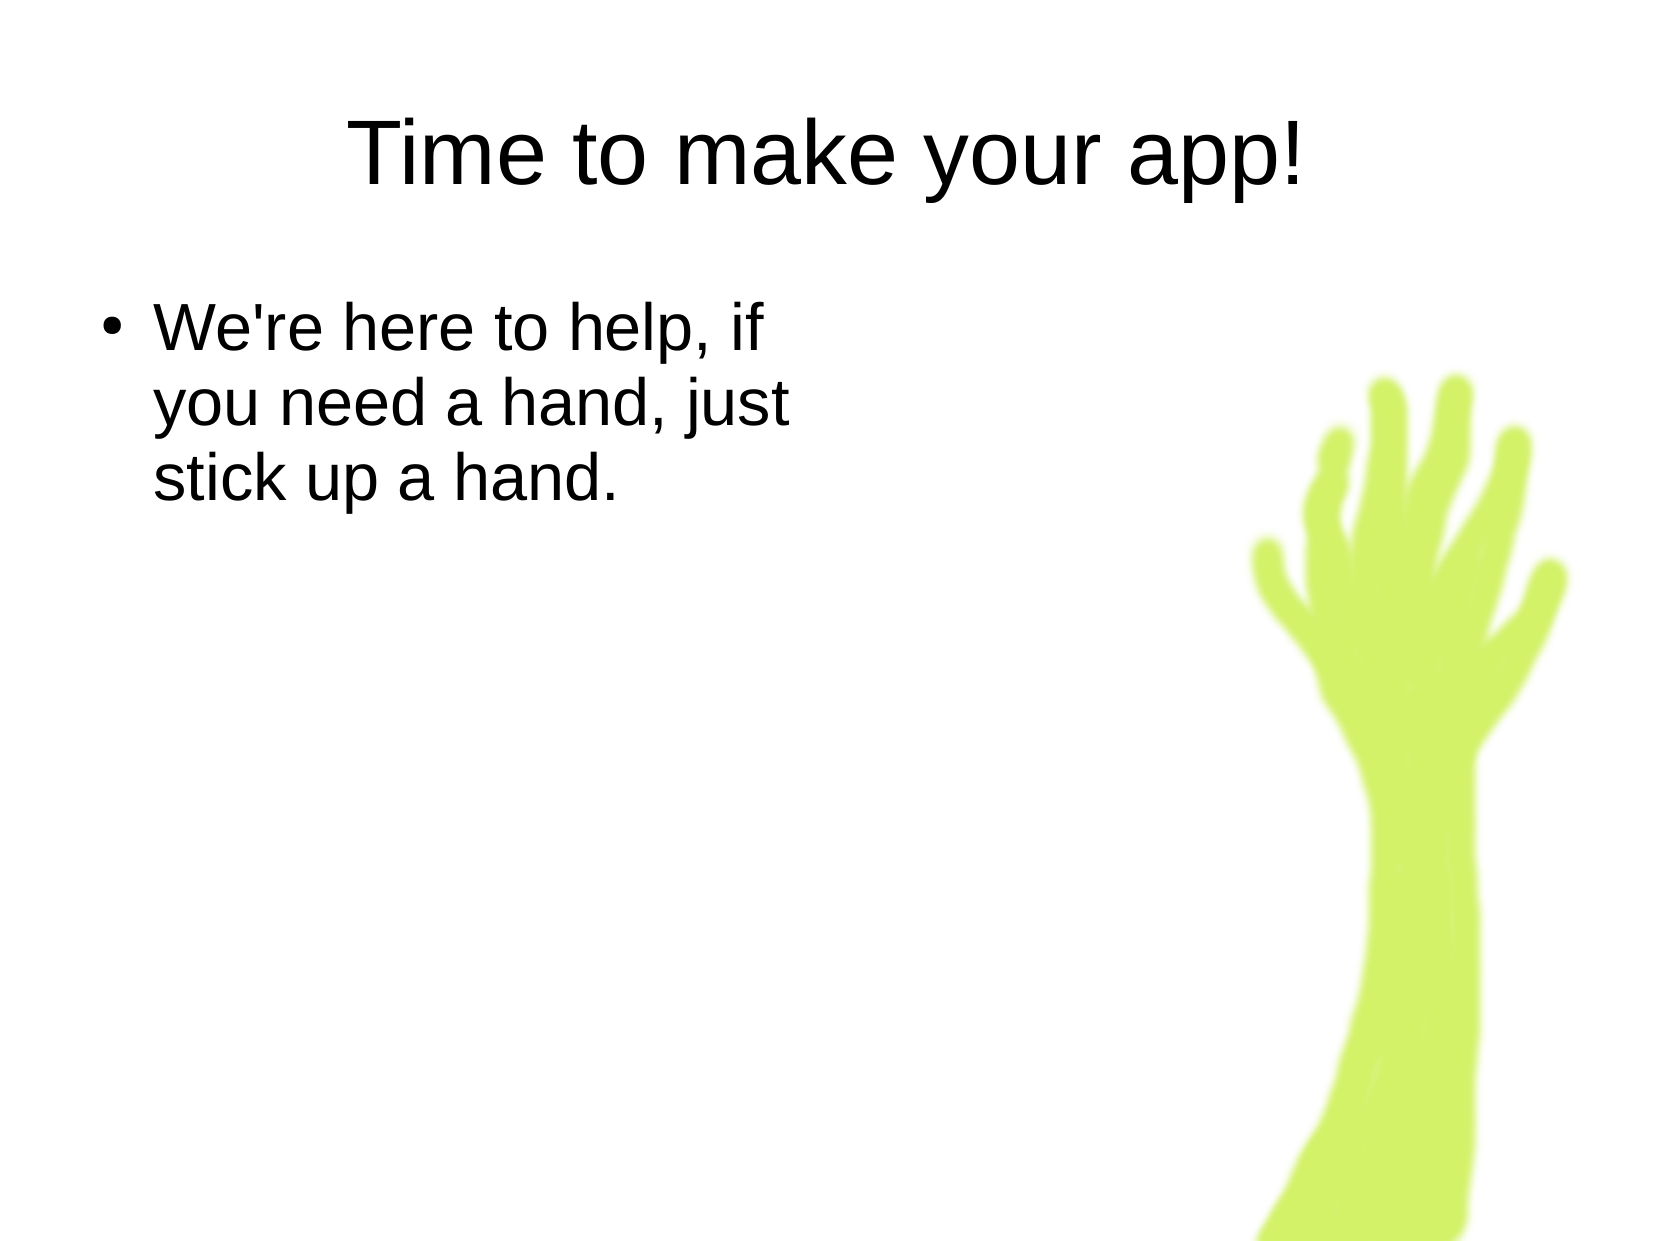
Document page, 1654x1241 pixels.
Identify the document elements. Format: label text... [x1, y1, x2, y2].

list We're here to help, if you need a hand, just stick up a hand. [82, 290, 793, 1010]
picture [1215, 281, 1594, 1241]
title Time to make your app! [82, 49, 1571, 257]
